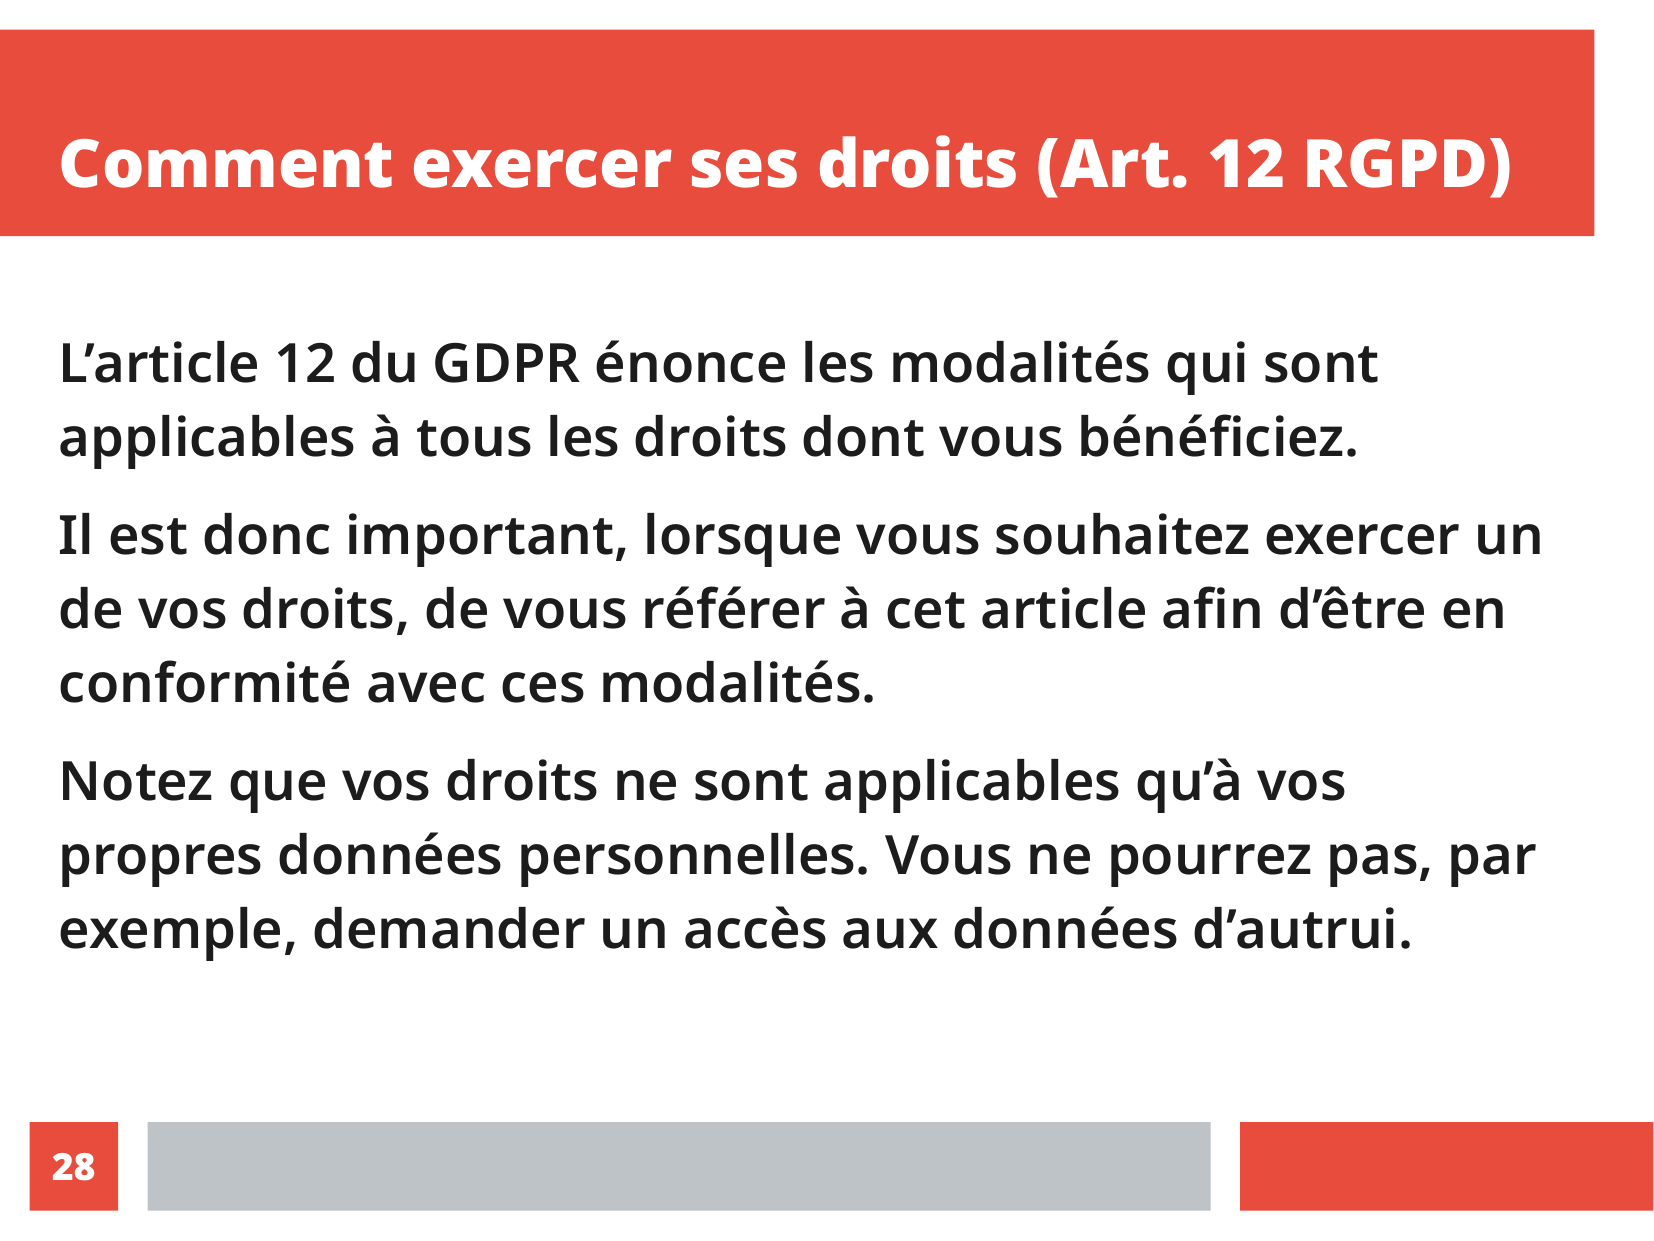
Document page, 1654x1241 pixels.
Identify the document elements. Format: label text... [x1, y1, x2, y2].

list L’article 12 du GDPR énonce les modalités qui sont applicables à tous les droits dont vous bénéficiez. Il est donc important, lorsque vous souhaitez exercer un de vos droits, de vous référer à cet article afin d’être en conformité avec ces modalités. Notez que vos droits ne sont applicables qu’à vos propres données personnelles. Vous ne pourrez pas, par exemple, demander un accès aux données d’autrui. [59, 324, 1565, 1093]
title Comment exercer ses droits (Art. 12 RGPD) [59, 59, 1595, 207]
